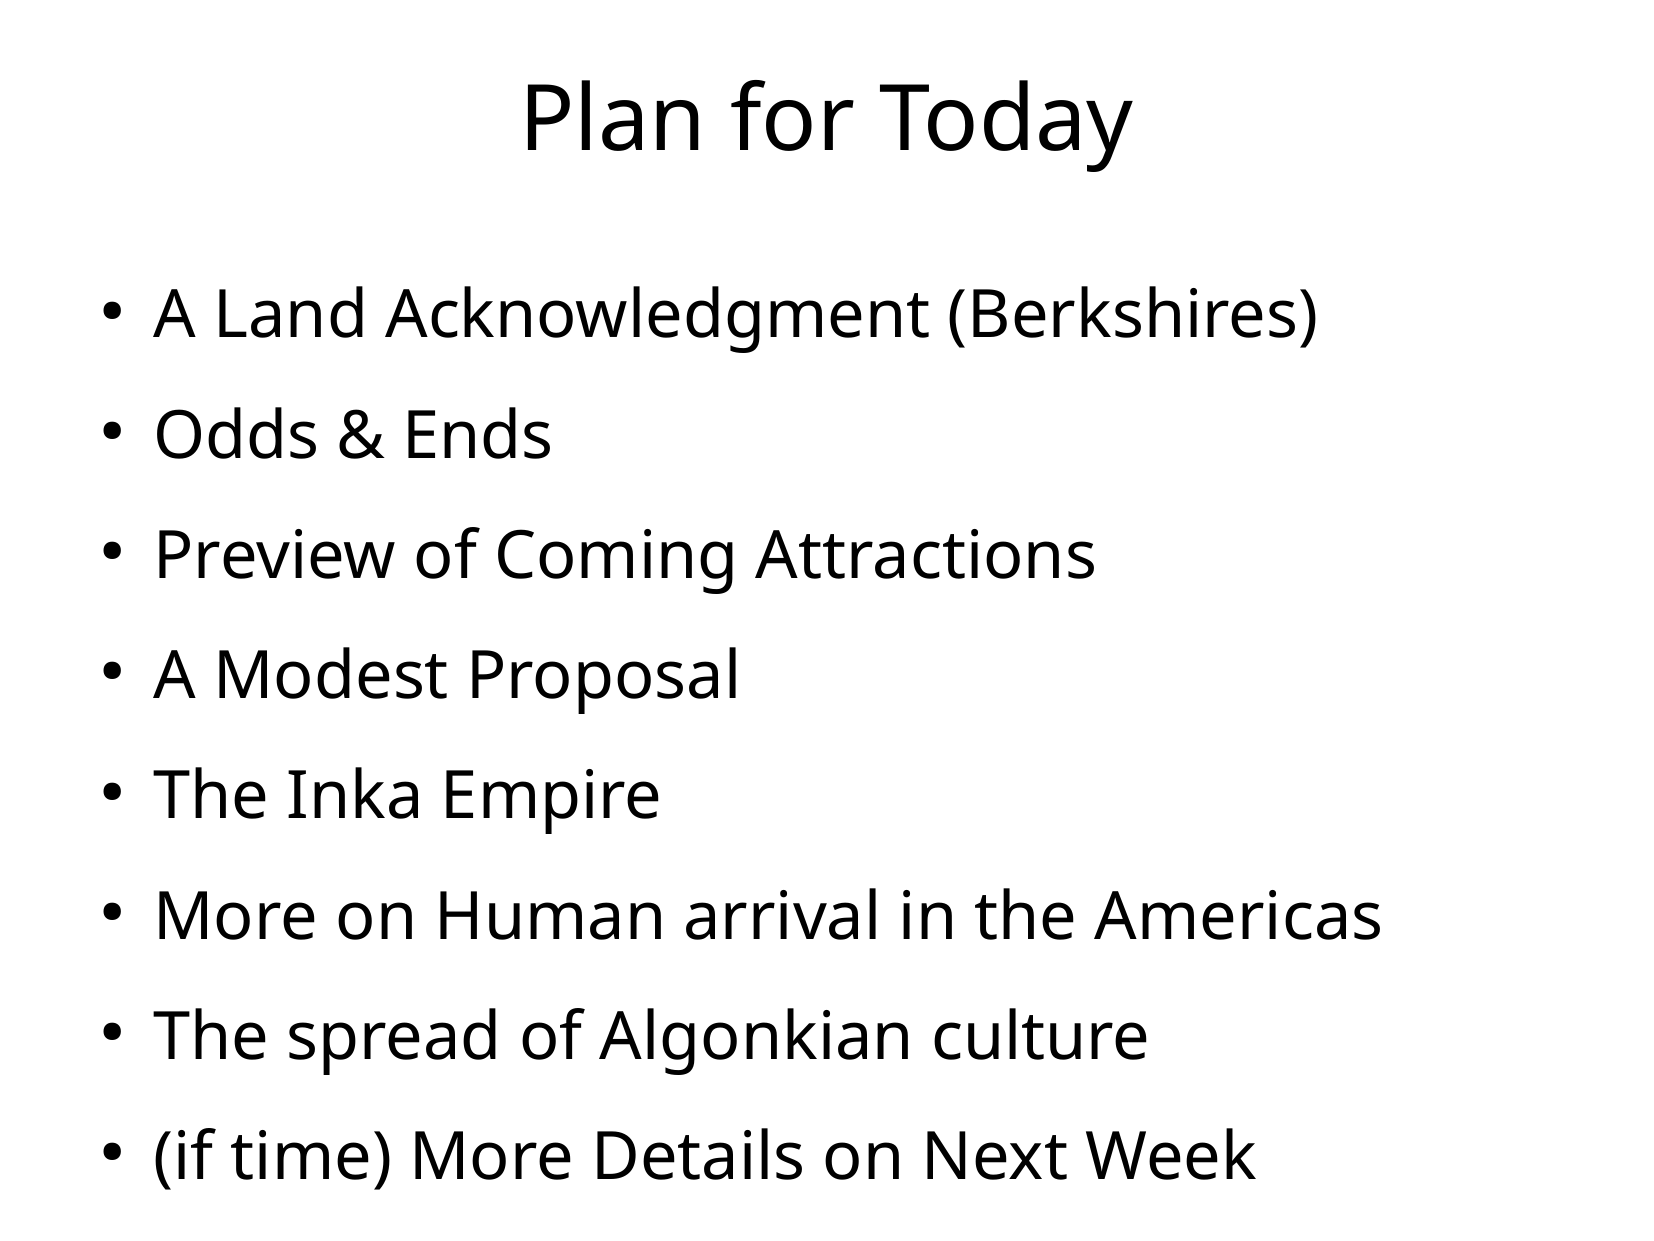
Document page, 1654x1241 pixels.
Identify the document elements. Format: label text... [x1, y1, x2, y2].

title Plan for Today [82, 49, 1571, 181]
list A Land Acknowledgment (Berkshires) Odds & Ends Preview of Coming Attractions A Modest Proposal The Inka Empire More on Human arrival in the Americas The spread of Algonkian culture (if time) More Details on Next Week [82, 266, 1571, 1122]
